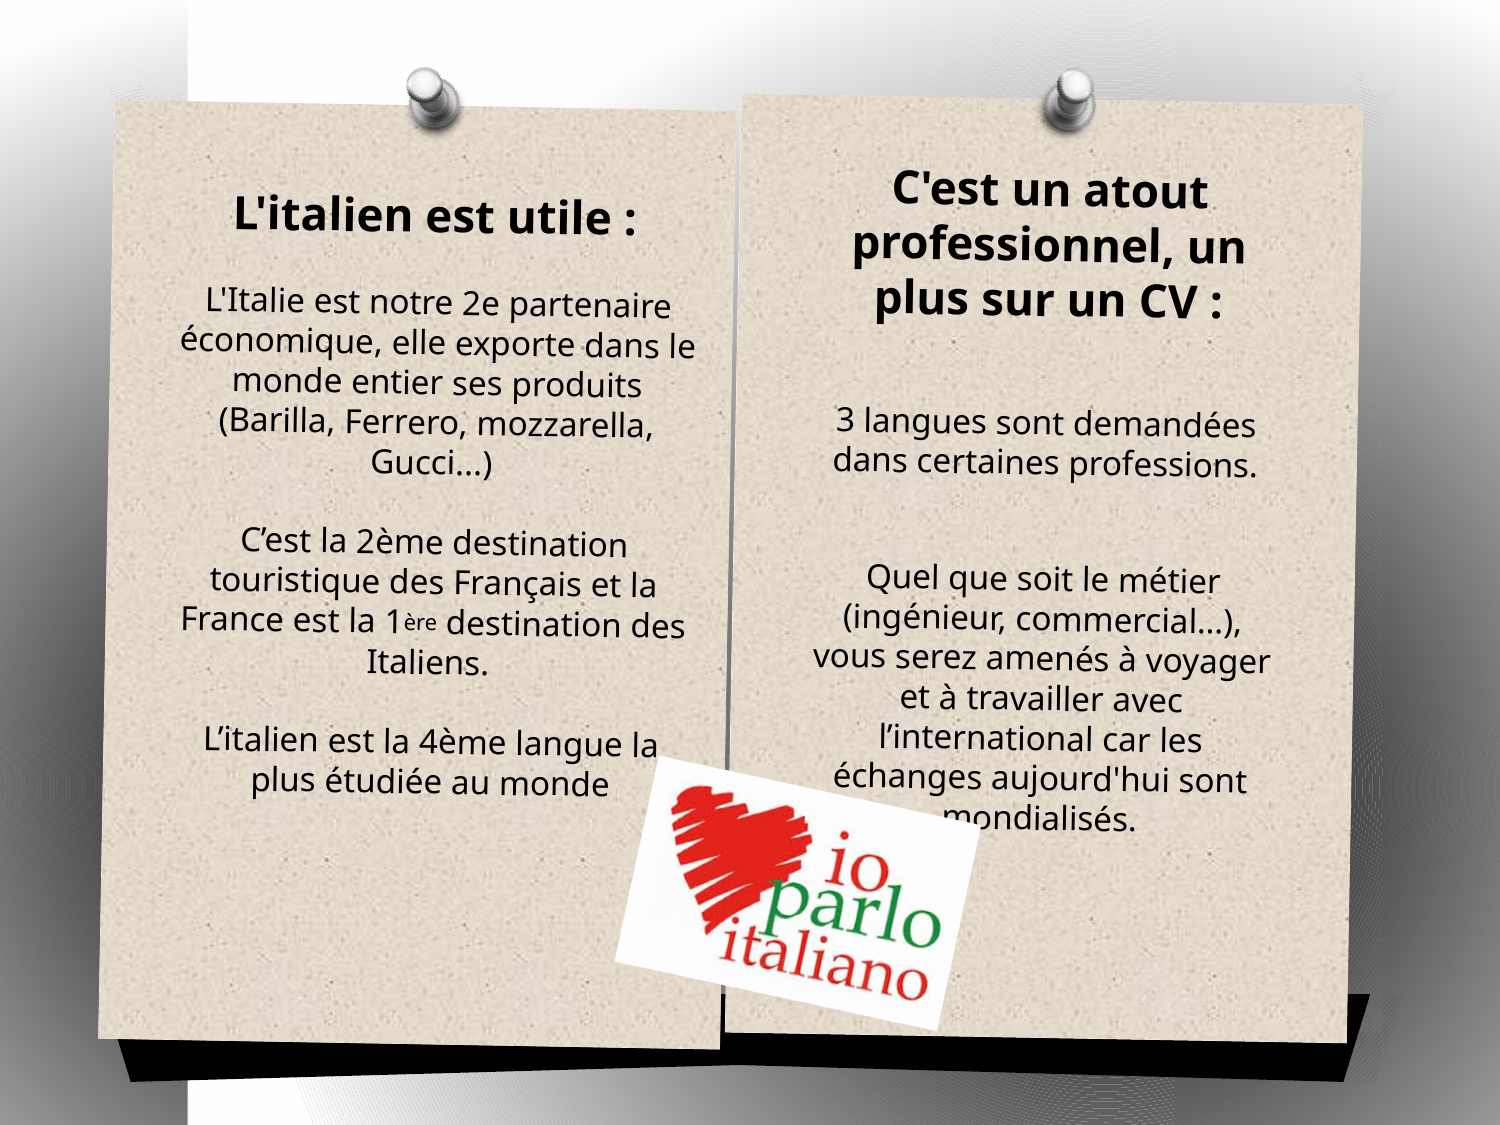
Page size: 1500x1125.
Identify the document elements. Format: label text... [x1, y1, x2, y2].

list [214, 301, 804, 858]
picture [614, 755, 981, 1031]
title L'italien est utile : L'Italie est notre 2e partenaire économique, elle exporte dans le monde entier ses produits (Barilla, Ferrero, mozzarella, Gucci...) C’est la 2ème destination touristique des Français et la France est la 1ère destination des Italiens. L’italien est la 4ème langue la plus étudiée au monde [156, 174, 717, 657]
list C'est un atout professionnel, un plus sur un CV : 3 langues sont demandées dans certaines professions. Quel que soit le métier (ingénieur, commercial…), vous serez amenés à voyager et à travailler avec l’international car les échanges aujourd'hui sont mondialisés. [791, 149, 1312, 1063]
